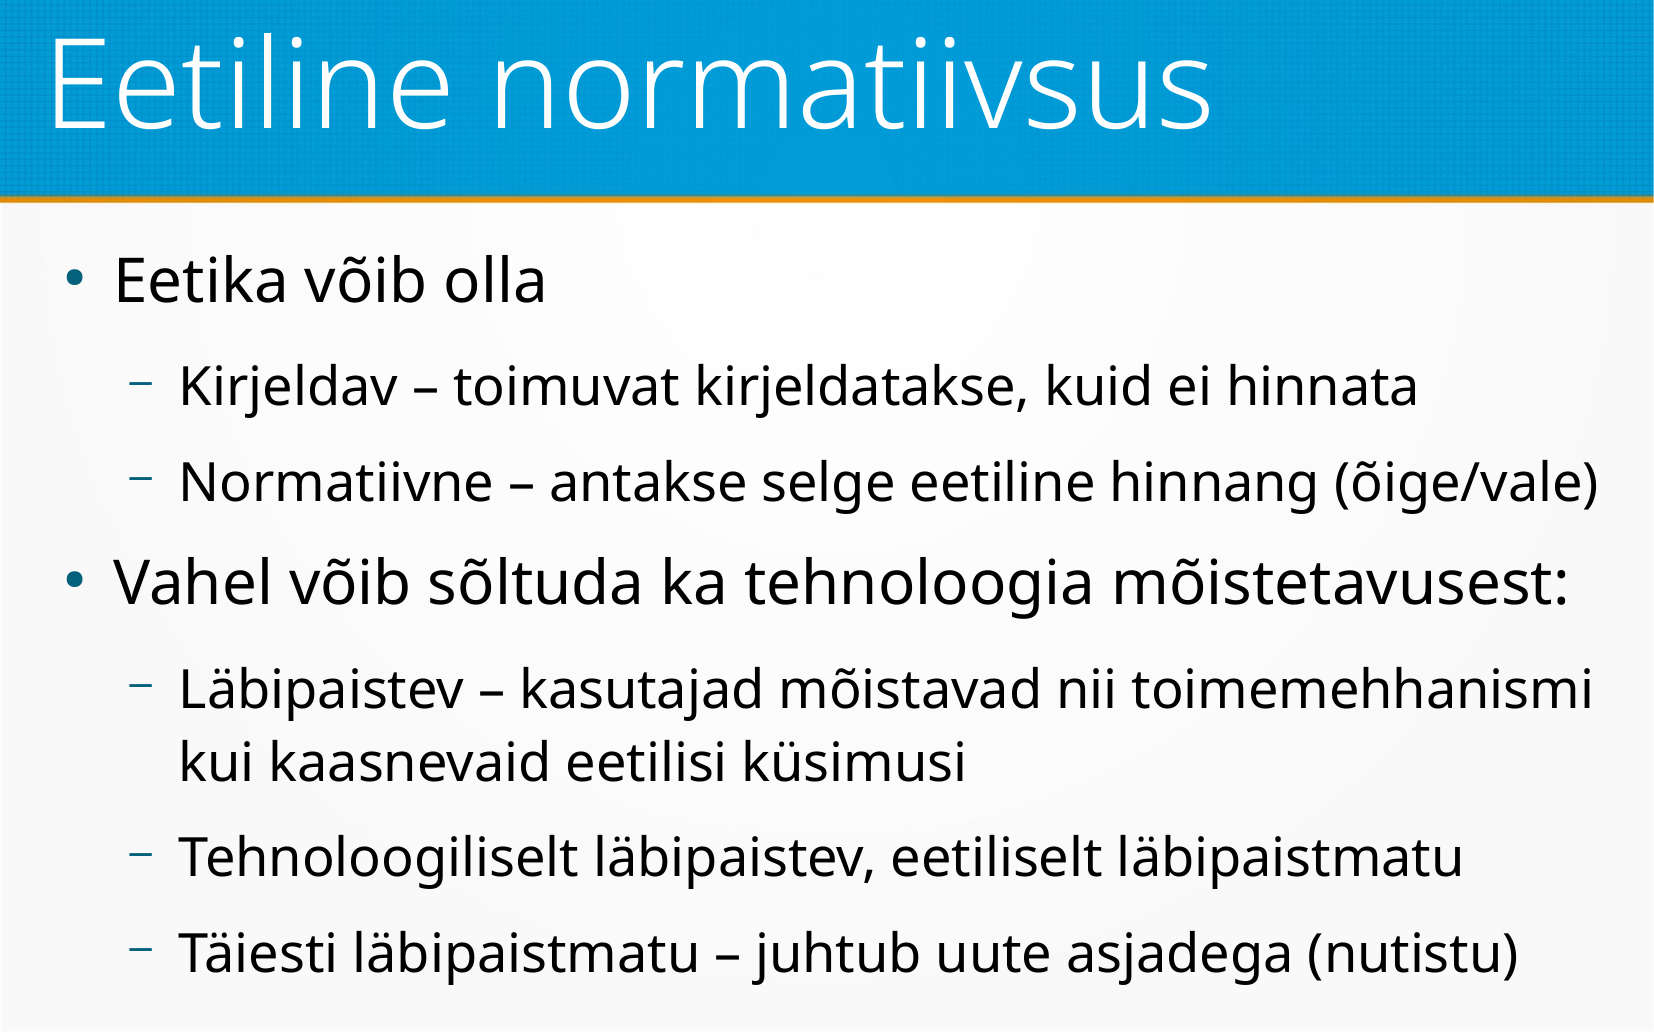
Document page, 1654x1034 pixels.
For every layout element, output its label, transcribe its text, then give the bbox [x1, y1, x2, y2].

list Eetika võib olla Kirjeldav – toimuvat kirjeldatakse, kuid ei hinnata Normatiivne – antakse selge eetiline hinnang (õige/vale) Vahel võib sõltuda ka tehnoloogia mõistetavusest: Läbipaistev – kasutajad mõistavad nii toimemehhanismi kui kaasnevaid eetilisi küsimusi Tehnoloogiliselt läbipaistev, eetiliselt läbipaistmatu Täiesti läbipaistmatu – juhtub uute asjadega (nutistu) [47, 236, 1607, 1002]
picture [0, 195, 1654, 1034]
title Eetiline normatiivsus [43, 0, 1619, 166]
